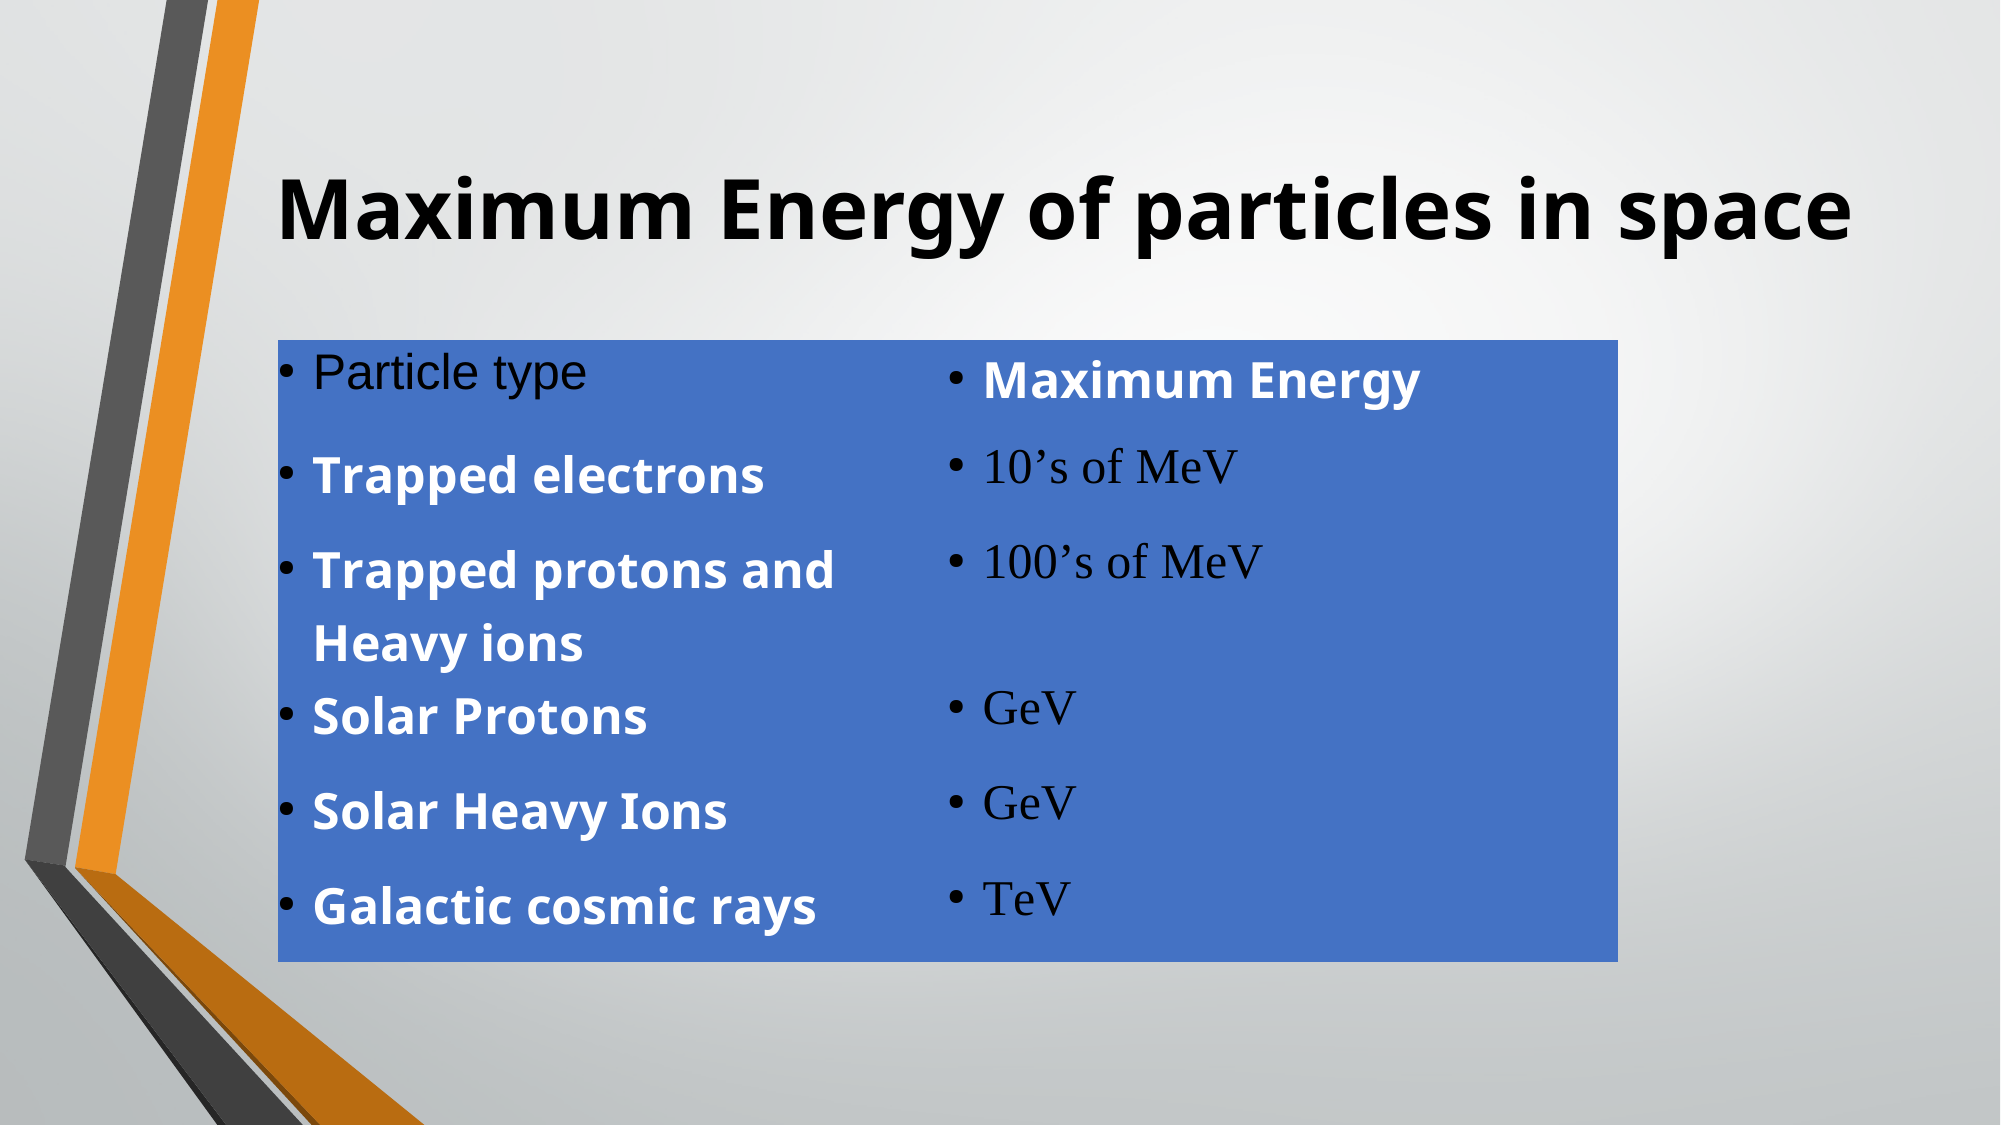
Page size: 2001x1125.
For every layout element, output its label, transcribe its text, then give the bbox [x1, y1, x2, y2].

table_cell GeV [947, 771, 1618, 867]
table_cell Trapped electrons [278, 435, 947, 530]
title Maximum Energy of particles in space [243, 112, 1887, 400]
table_cell Trapped protons and Heavy ions [278, 530, 947, 676]
table_cell GeV [947, 676, 1618, 771]
table_cell 10’s of MeV [947, 435, 1618, 530]
table_cell Solar Heavy Ions [278, 771, 947, 867]
table_cell Galactic cosmic rays [278, 867, 947, 962]
table_header Particle type [278, 340, 947, 435]
table_cell Solar Protons [278, 676, 947, 771]
table_cell 100’s of MeV [947, 530, 1618, 676]
table_header Maximum Energy [947, 340, 1618, 435]
table_cell TeV [947, 867, 1618, 962]
